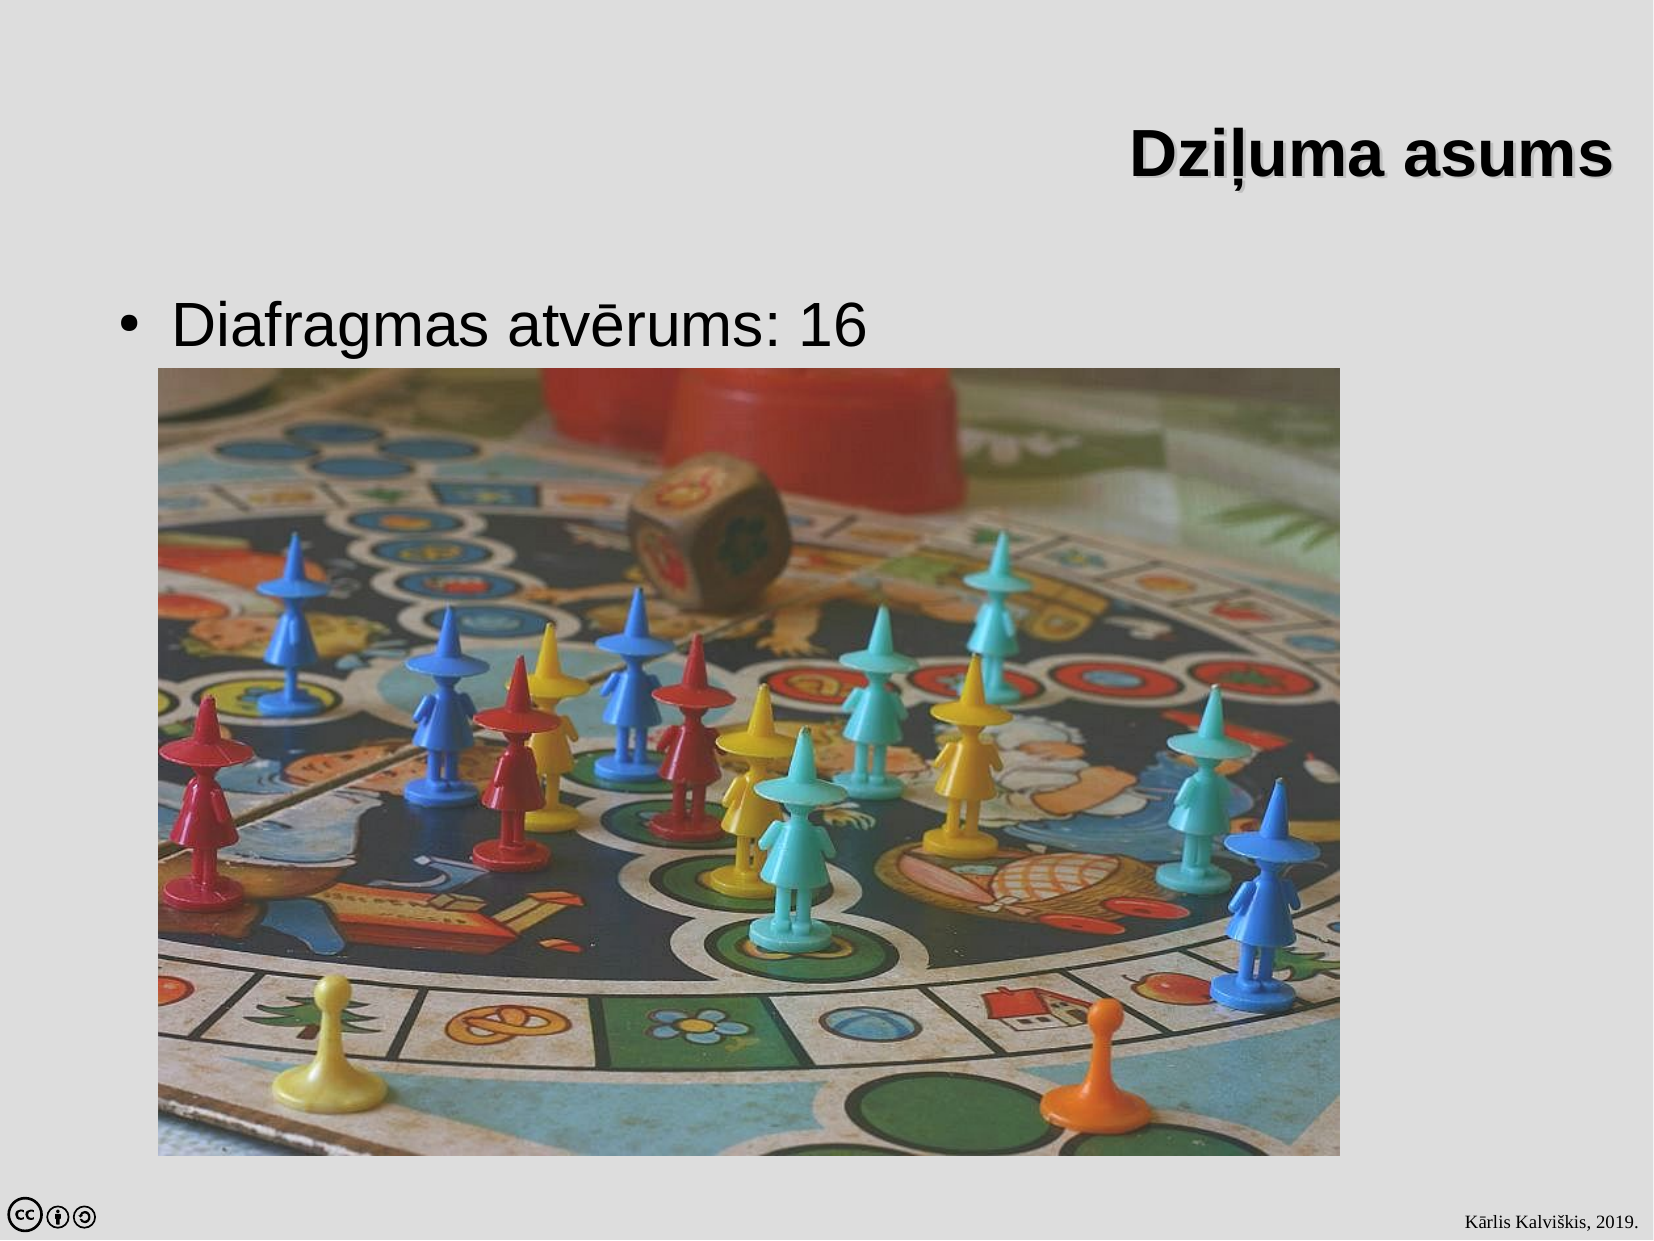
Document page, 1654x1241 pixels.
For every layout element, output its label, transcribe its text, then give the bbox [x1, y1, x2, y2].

list Diafragmas atvērums: 16 [82, 290, 1571, 1094]
title Dziļuma asums [42, 49, 1615, 257]
picture [158, 368, 1340, 1156]
